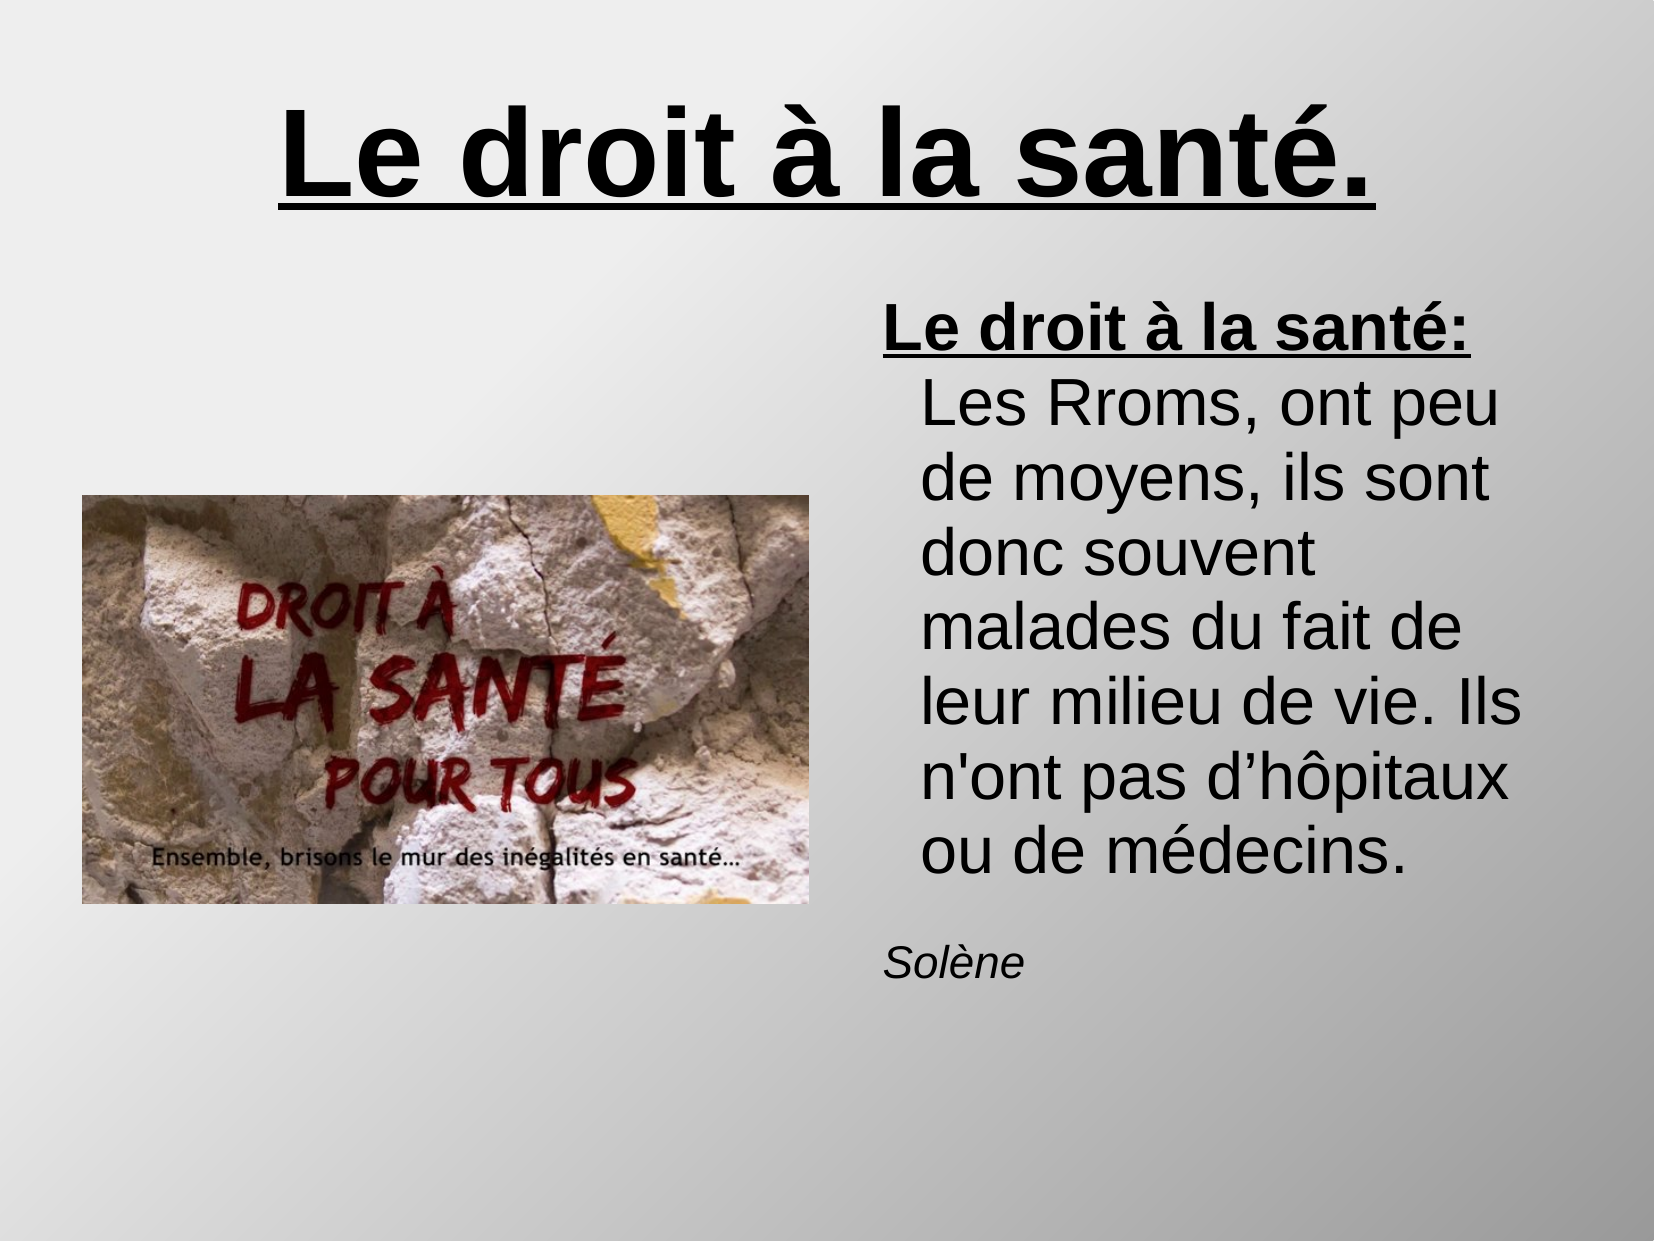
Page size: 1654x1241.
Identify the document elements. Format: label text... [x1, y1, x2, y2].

list Le droit à la santé: Les Rroms, ont peu de moyens, ils sont donc souvent malades du fait de leur milieu de vie. Ils n'ont pas d’hôpitaux ou de médecins. Solène [845, 290, 1572, 1109]
title Le droit à la santé. [82, 49, 1571, 257]
picture [82, 495, 809, 904]
